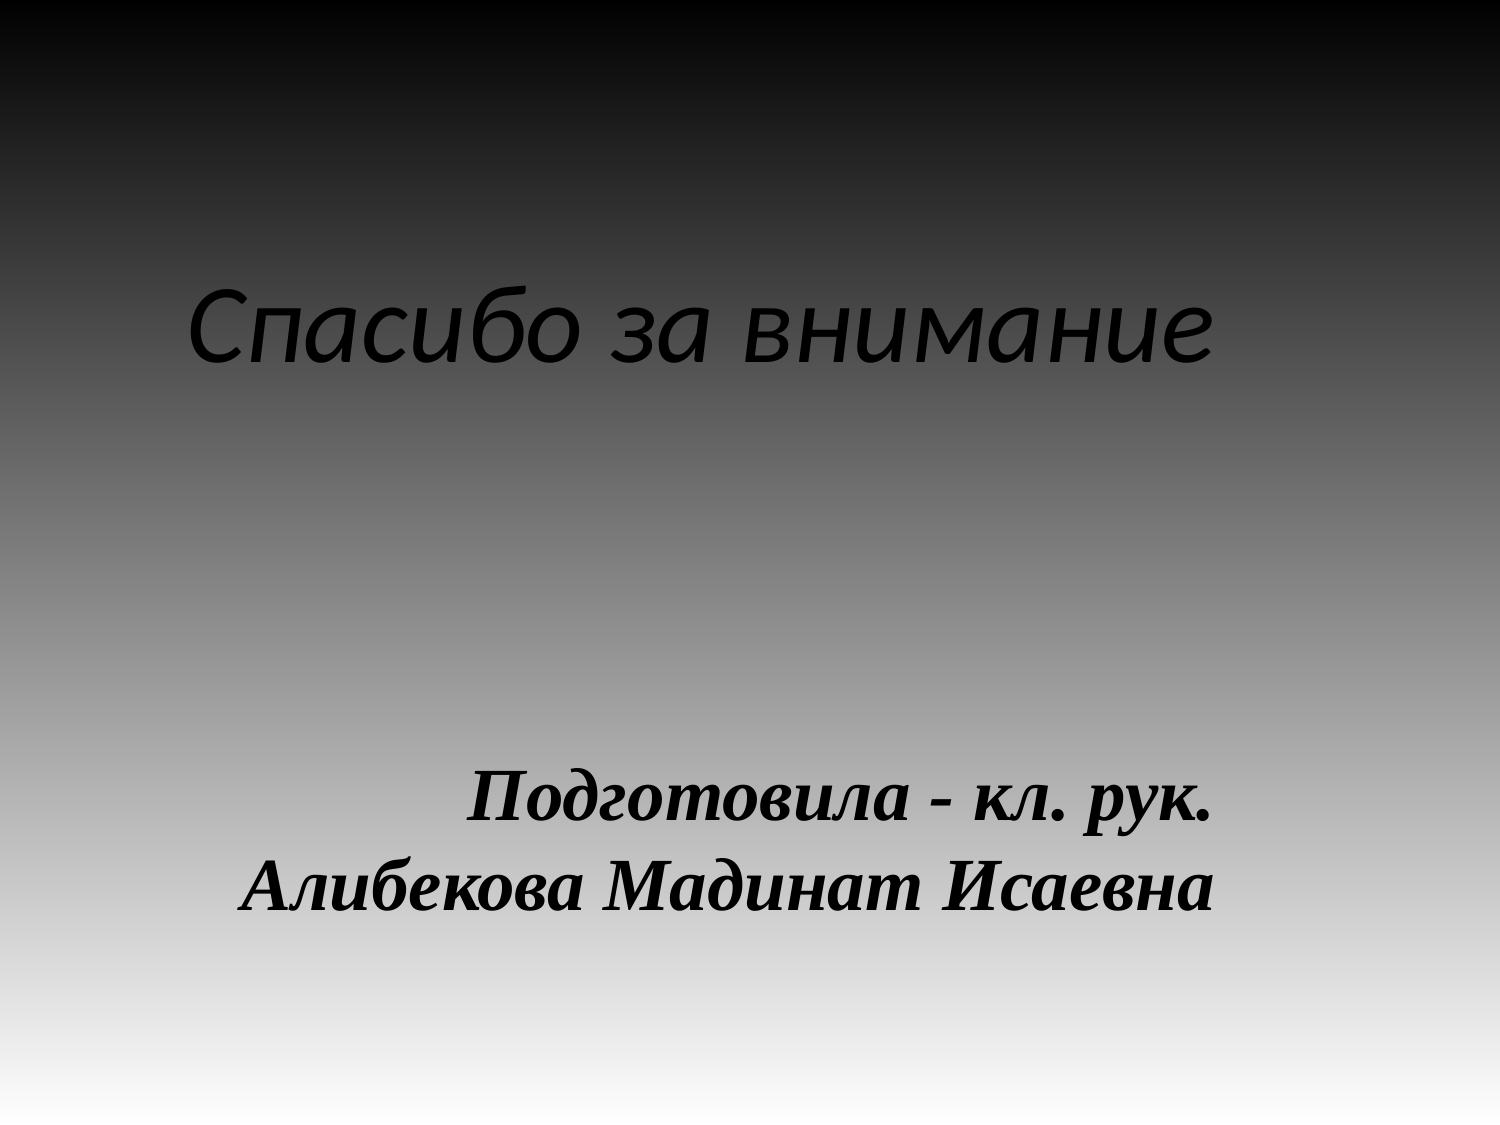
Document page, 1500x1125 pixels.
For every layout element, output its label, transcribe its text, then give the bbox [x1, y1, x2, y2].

text_box Спасибо за внимание Подготовила - кл. рук. Алибекова Мадинат Исаевна [167, 107, 1231, 934]
